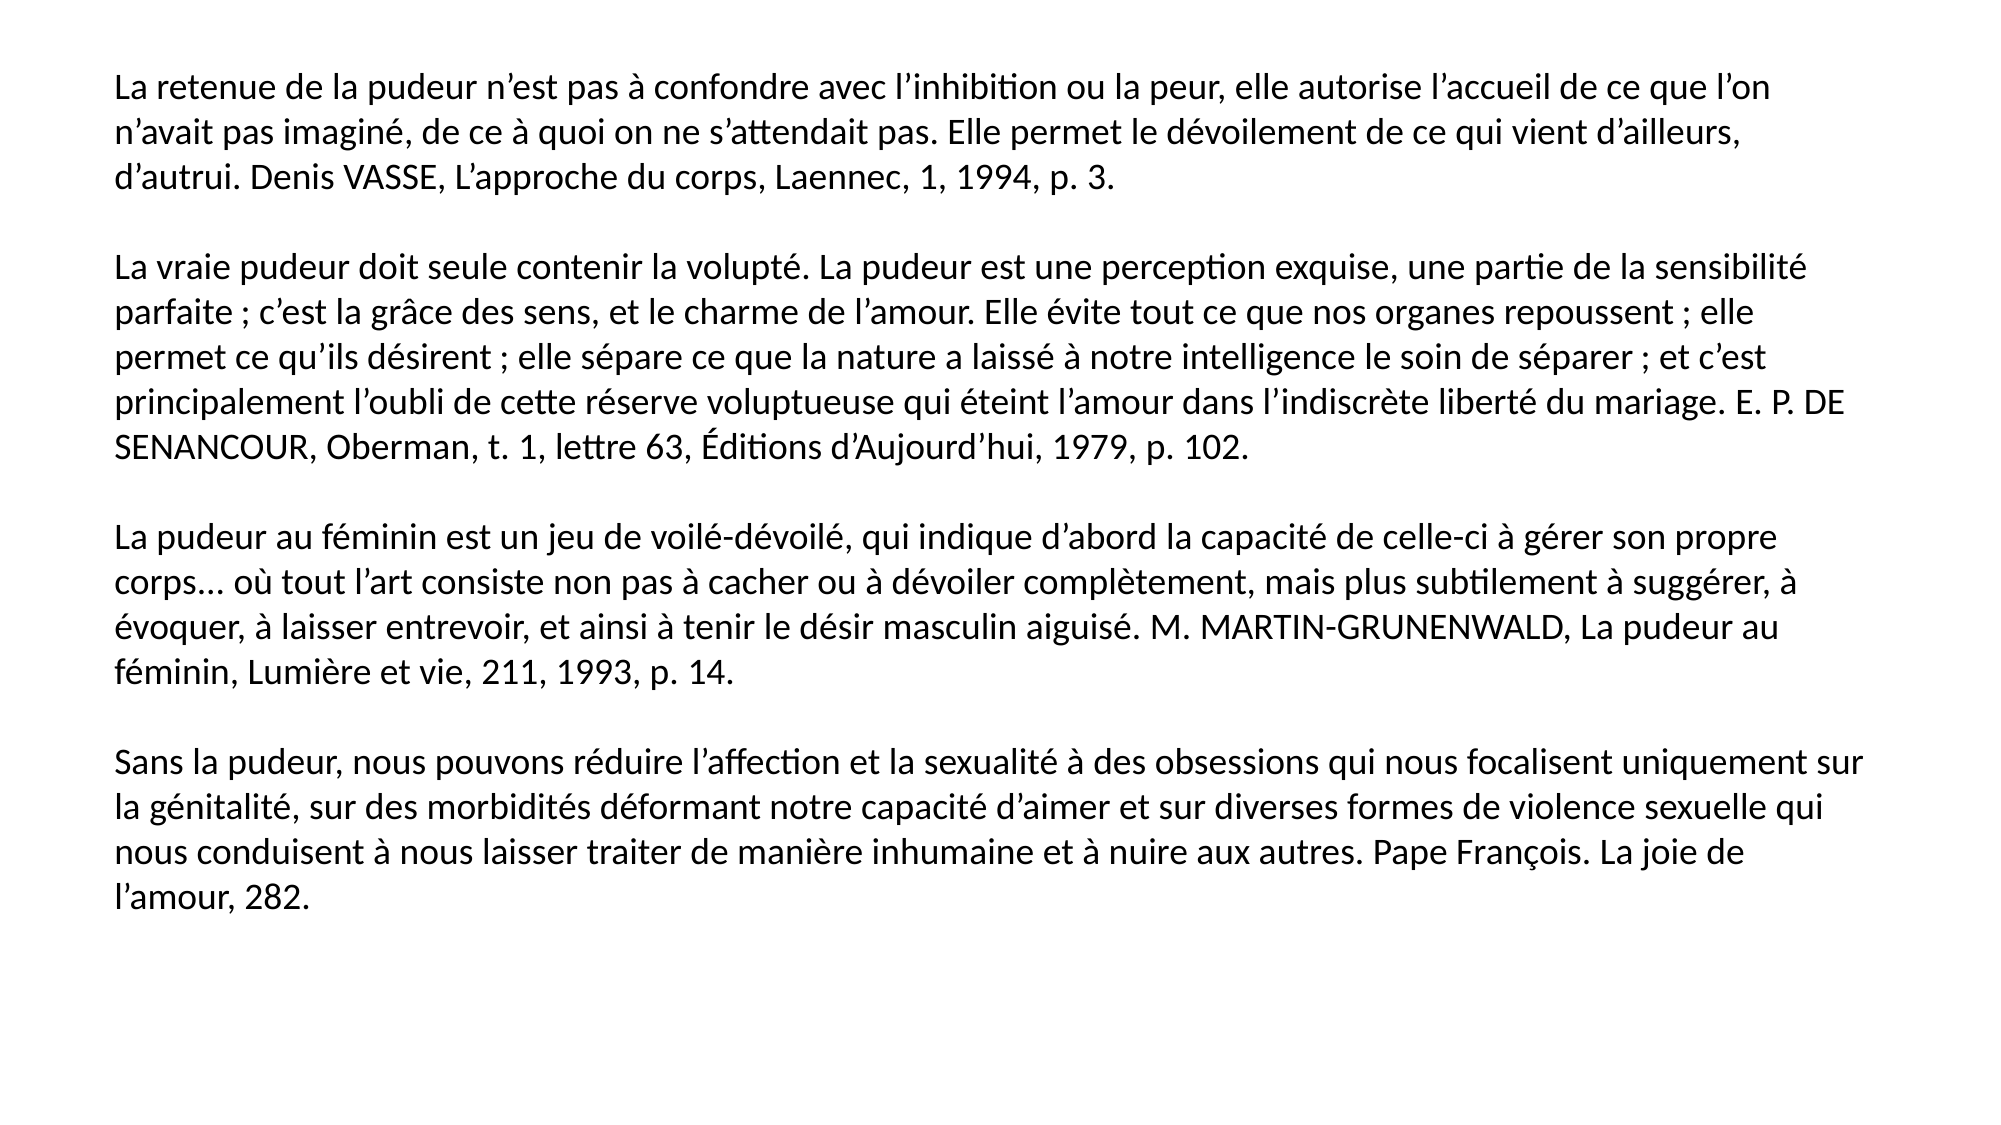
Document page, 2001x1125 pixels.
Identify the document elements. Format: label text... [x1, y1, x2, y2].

text_box La retenue de la pudeur n’est pas à confondre avec l’inhibition ou la peur, elle autorise l’accueil de ce que l’on n’avait pas imaginé, de ce à quoi on ne s’attendait pas. Elle permet le dévoilement de ce qui vient d’ailleurs, d’autrui. Denis VASSE, L’approche du corps, Laennec, 1, 1994, p. 3. La vraie pudeur doit seule contenir la volupté. La pudeur est une perception exquise, une partie de la sensibilité parfaite ; c’est la grâce des sens, et le charme de l’amour. Elle évite tout ce que nos organes repoussent ; elle permet ce qu’ils désirent ; elle sépare ce que la nature a laissé à notre intelligence le soin de séparer ; et c’est principalement l’oubli de cette réserve voluptueuse qui éteint l’amour dans l’indiscrète liberté du mariage. E. P. DE SENANCOUR, Oberman, t. 1, lettre 63, Éditions d’Aujourd’hui, 1979, p. 102. La pudeur au féminin est un jeu de voilé-dévoilé, qui indique d’abord la capacité de celle-ci à gérer son propre corps... où tout l’art consiste non pas à cacher ou à dévoiler complètement, mais plus subtilement à suggérer, à évoquer, à laisser entrevoir, et ainsi à tenir le désir masculin aiguisé. M. MARTIN-GRUNENWALD, La pudeur au féminin, Lumière et vie, 211, 1993, p. 14. Sans la pudeur, nous pouvons réduire l’affection et la sexualité à des obsessions qui nous focalisent uniquement sur la génitalité, sur des morbidités déformant notre capacité d’aimer et sur diverses formes de violence sexuelle qui nous conduisent à nous laisser traiter de manière inhumaine et à nuire aux autres. Pape François. La joie de l’amour, 282. [99, 54, 1888, 934]
